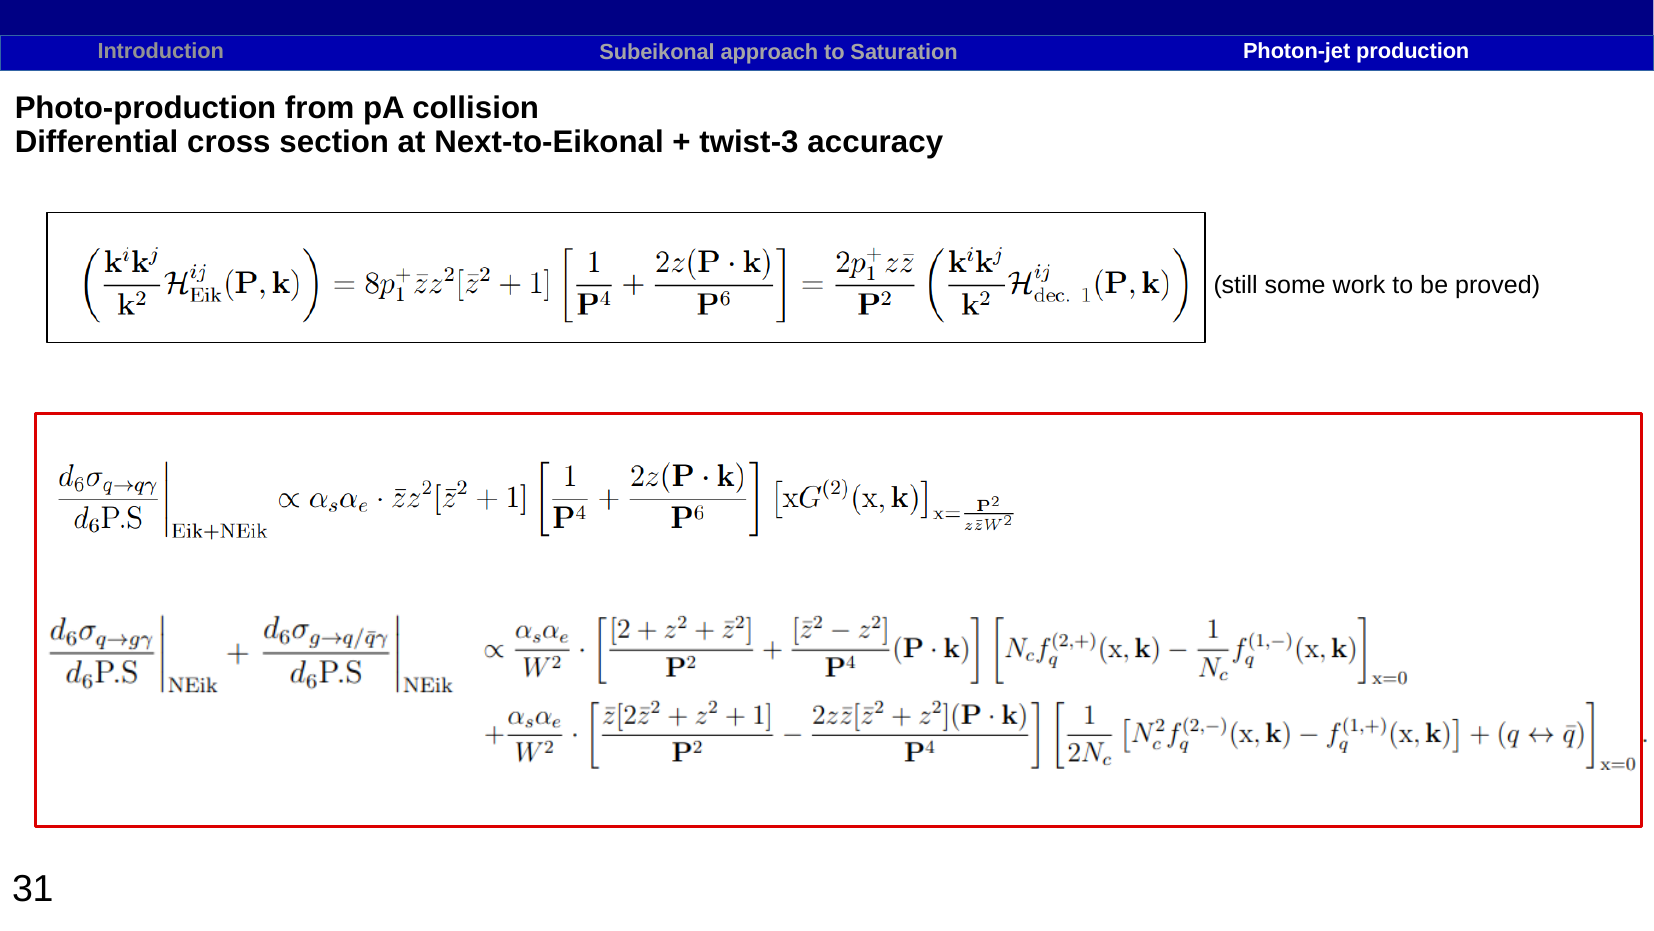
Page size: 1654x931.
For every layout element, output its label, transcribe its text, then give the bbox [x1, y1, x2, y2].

text_box Photo-production from pA collision Differential cross section at Next-to-Eikonal + twist-3 accuracy [0, 82, 1323, 182]
picture [59, 215, 1193, 335]
text_box 1 [0, 860, 626, 931]
text_box Introduction [82, 31, 697, 71]
text_box Subeikonal approach to Saturation [584, 32, 1199, 80]
picture [37, 606, 1640, 793]
text_box Photon-jet production [1228, 31, 1524, 71]
text_box [0, 0, 1654, 71]
picture [37, 437, 1016, 556]
text_box (still some work to be proved) [1206, 263, 1654, 311]
picture [1643, 606, 1654, 793]
text_box (still some work to be proved) [898, 263, 1204, 311]
